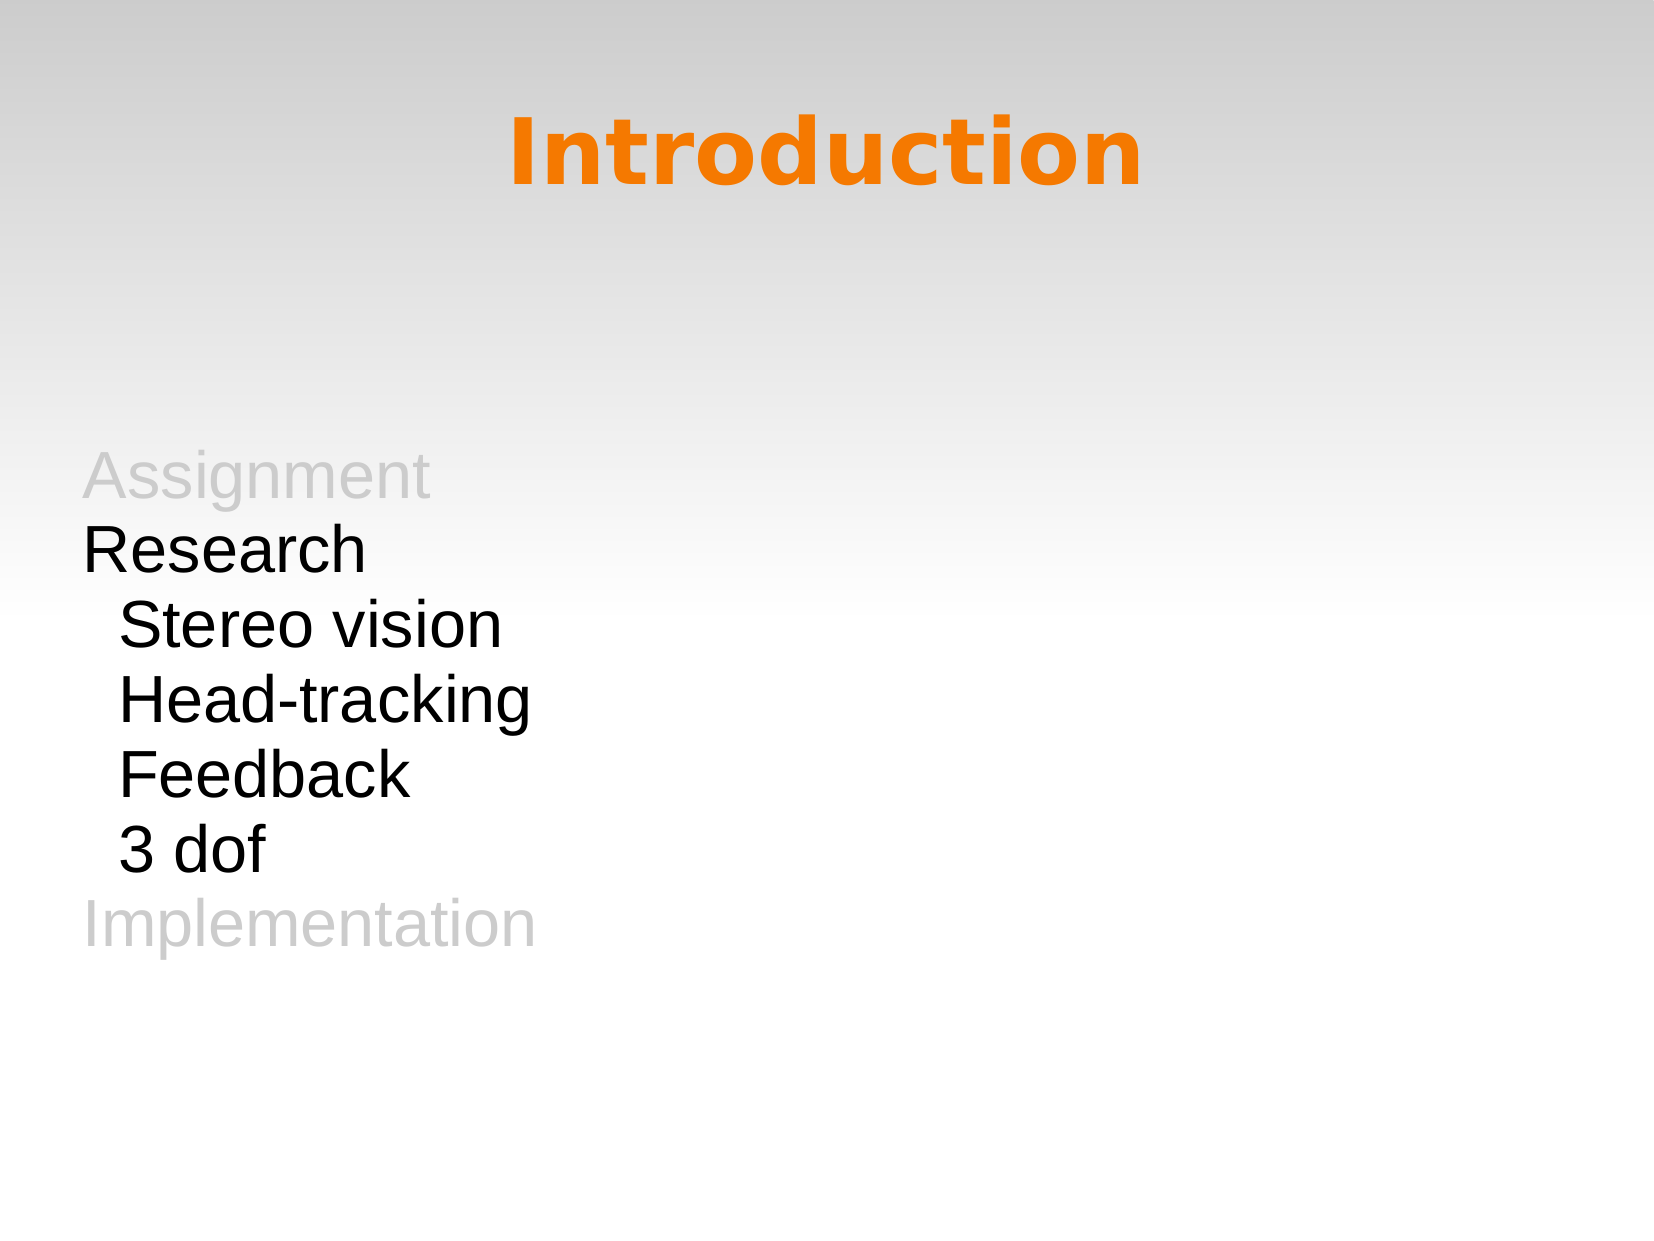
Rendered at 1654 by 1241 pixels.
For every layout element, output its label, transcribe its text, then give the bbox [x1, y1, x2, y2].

title Introduction [82, 56, 1571, 250]
subtitle Assignment Research Stereo vision Head-tracking Feedback 3 dof Implementation [82, 297, 1571, 1102]
